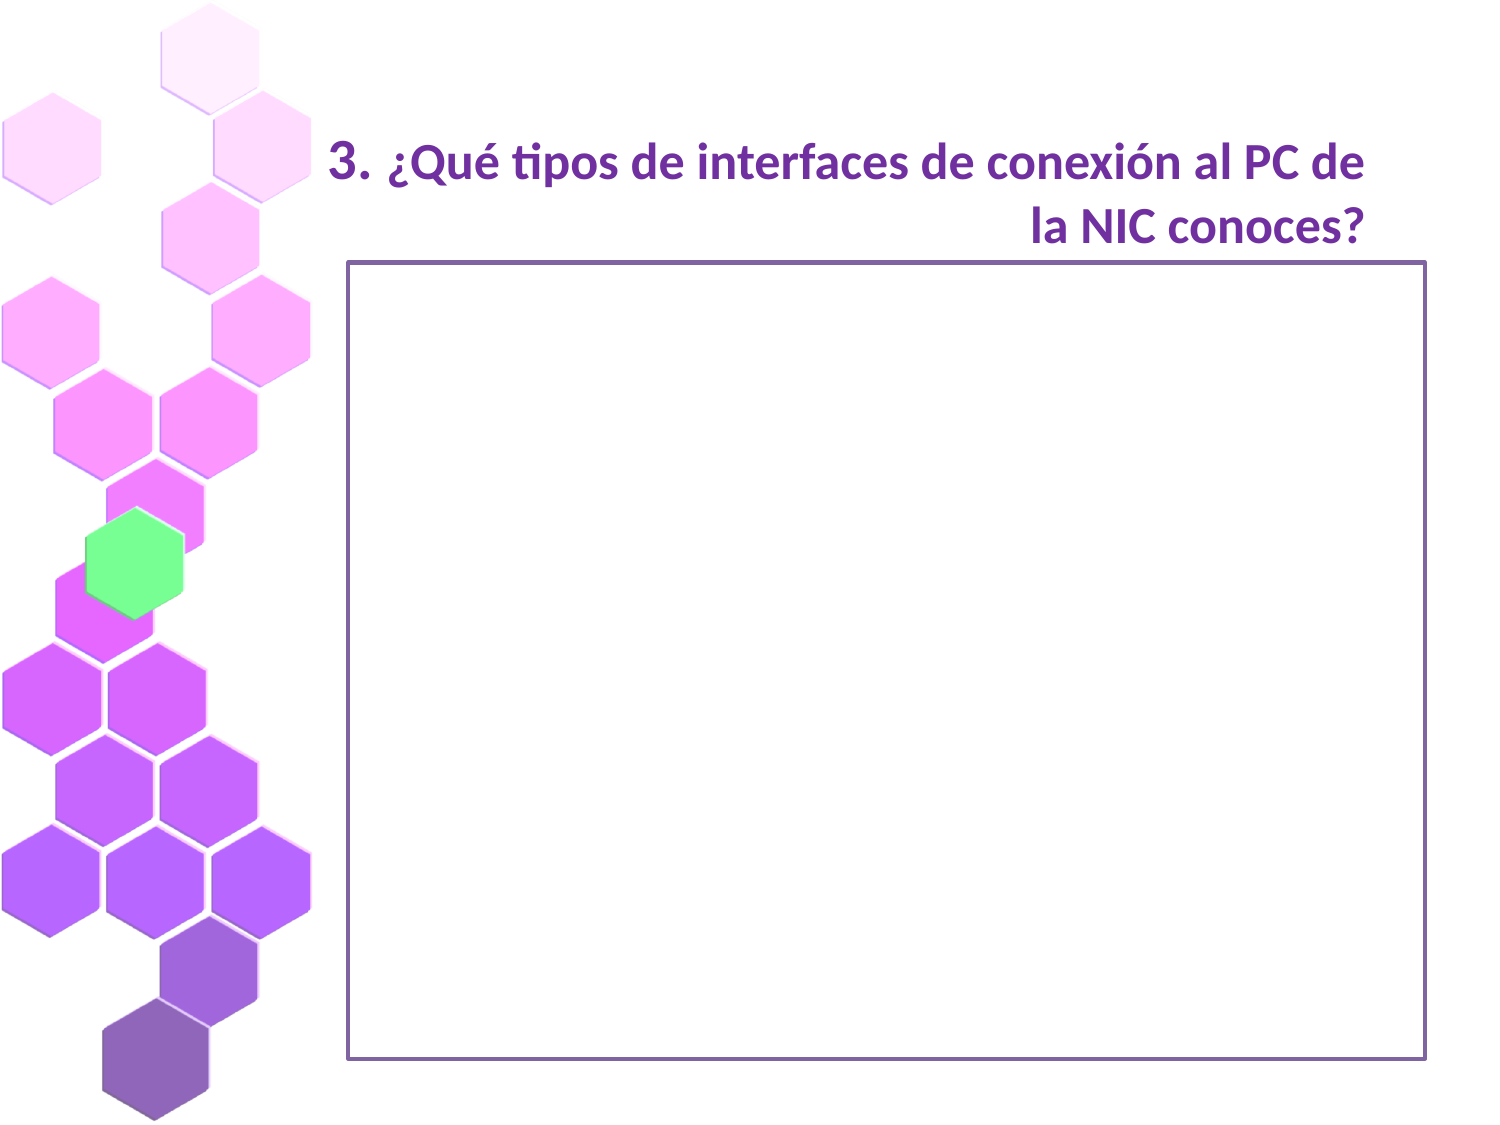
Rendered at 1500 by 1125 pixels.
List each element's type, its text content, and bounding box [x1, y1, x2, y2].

picture [0, 0, 313, 1123]
title 3. ¿Qué tipos de interfaces de conexión al PC de la NIC conoces? [312, 113, 1427, 302]
text_box [348, 262, 1426, 1059]
